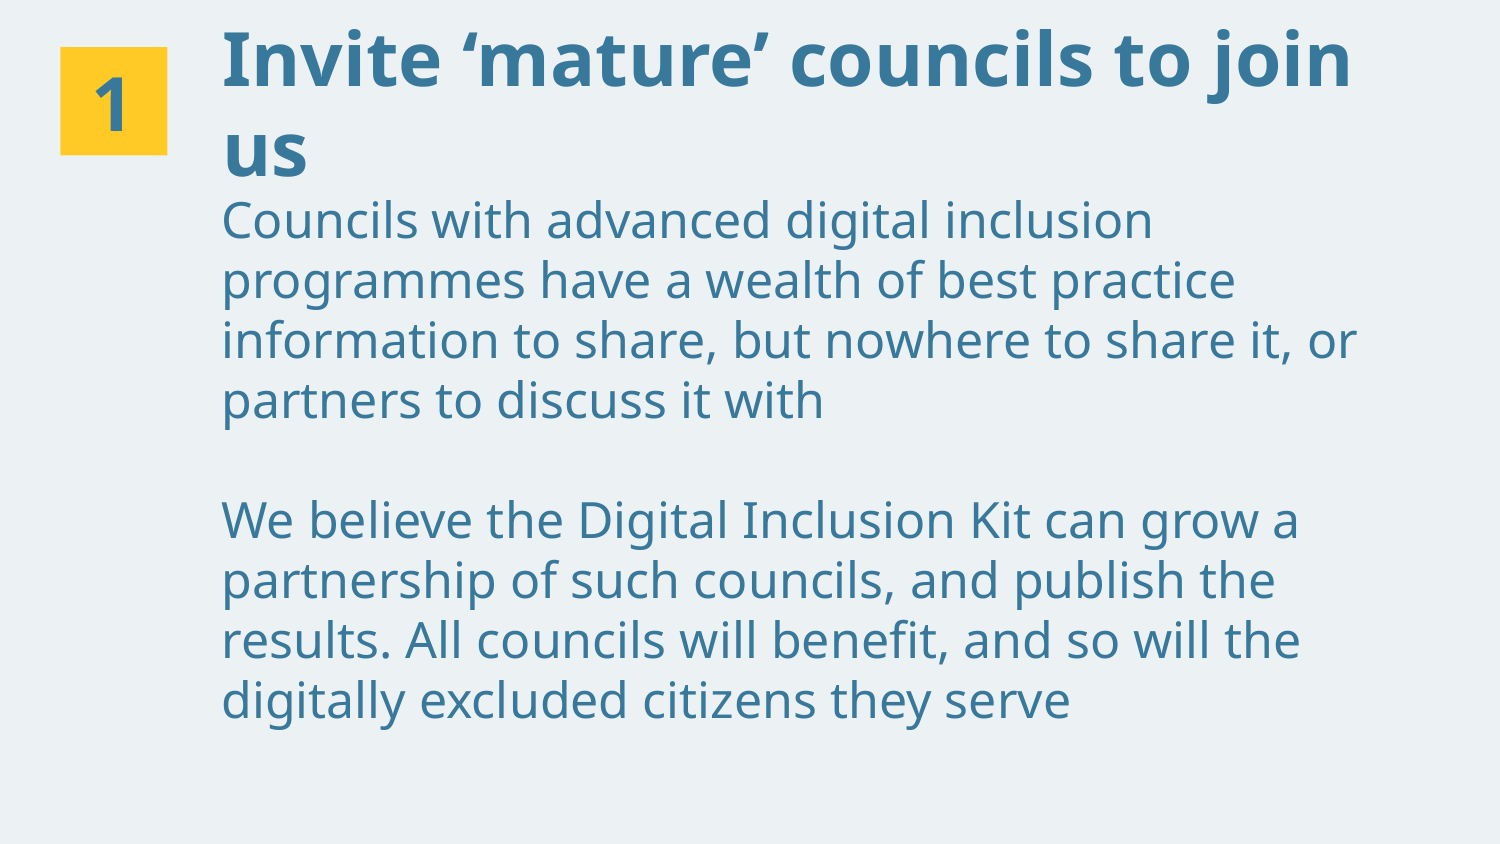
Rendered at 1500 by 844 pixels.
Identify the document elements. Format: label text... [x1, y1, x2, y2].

title Invite ‘mature’ councils to join us [222, 47, 1403, 156]
subtitle Councils with advanced digital inclusion programmes have a wealth of best practice information to share, but nowhere to share it, or partners to discuss it with We believe the Digital Inclusion Kit can grow a partnership of such councils, and publish the results. All councils will benefit, and so will the digitally excluded citizens they serve [221, 189, 1402, 784]
title 1 [60, 47, 168, 156]
